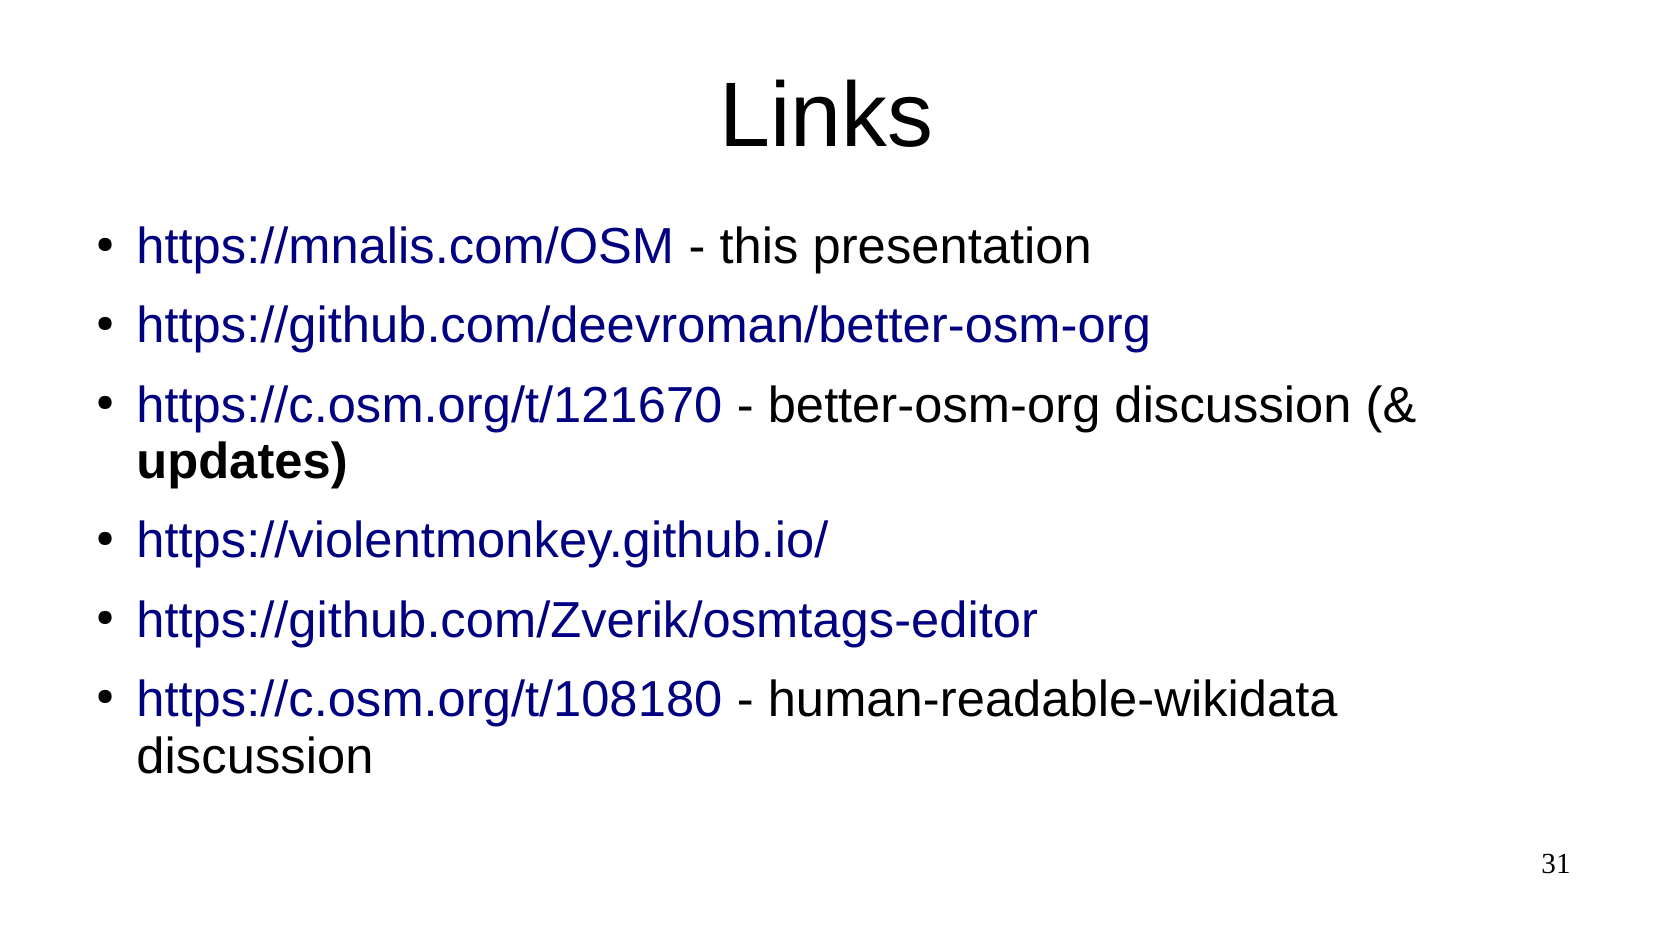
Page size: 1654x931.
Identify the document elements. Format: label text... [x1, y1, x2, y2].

list https://mnalis.com/OSM - this presentation https://github.com/deevroman/better-osm-org https://c.osm.org/t/121670 - better-osm-org discussion (& updates) https://violentmonkey.github.io/ https://github.com/Zverik/osmtags-editor https://c.osm.org/t/108180 - human-readable-wikidata discussion [82, 217, 1571, 788]
title Links [82, 37, 1571, 193]
